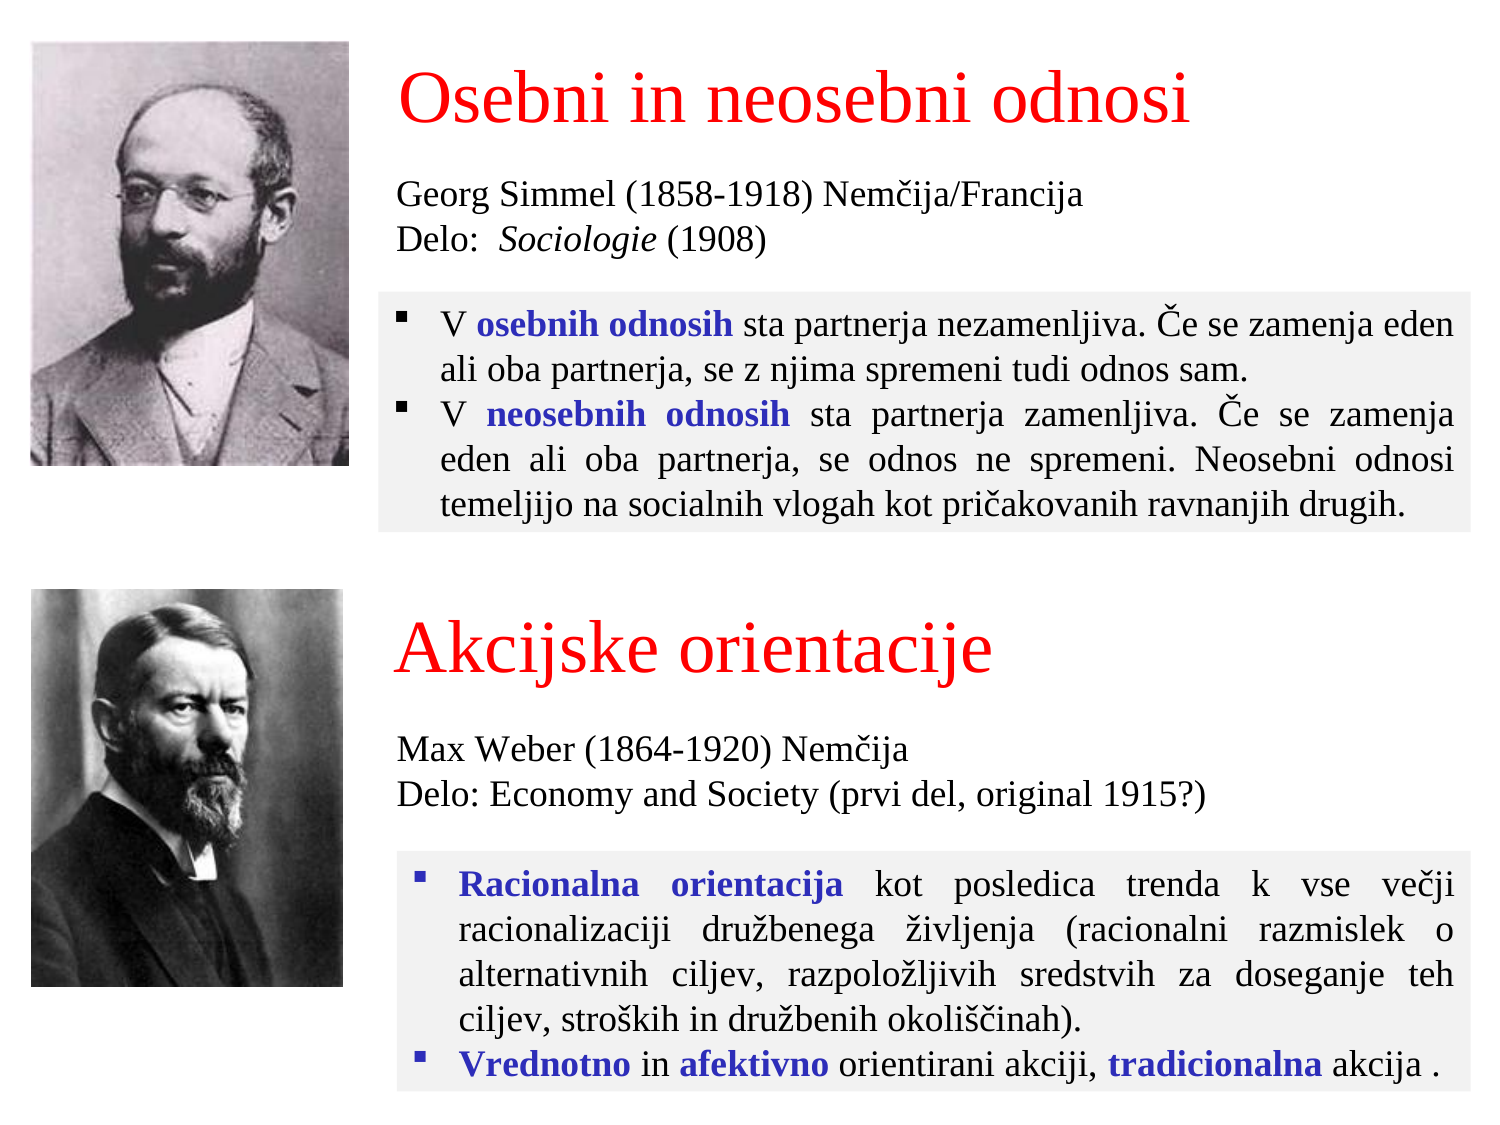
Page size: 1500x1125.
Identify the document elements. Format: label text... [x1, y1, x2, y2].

text_box Osebni in neosebni odnosi [383, 40, 1207, 146]
picture [31, 589, 343, 987]
text_box Max Weber (1864-1920) Nemčija Delo: Economy and Society (prvi del, original 1915?) [381, 716, 1223, 822]
text_box Georg Simmel (1858-1918) Nemčija/Francija Delo: Sociologie (1908) [381, 160, 1100, 267]
text_box V osebnih odnosih sta partnerja nezamenljiva. Če se zamenja eden ali oba partnerja, se z njima spremeni tudi odnos sam. V neosebnih odnosih sta partnerja zamenljiva. Če se zamenja eden ali oba partnerja, se odnos ne spremeni. Neosebni odnosi temeljijo na socialnih vlogah kot pričakovanih ravnanjih drugih. [378, 291, 1471, 533]
text_box Racionalna orientacija kot posledica trenda k vse večji racionalizaciji družbenega življenja (racionalni razmislek o alternativnih ciljev, razpoložljivih sredstvih za doseganje teh ciljev, stroških in družbenih okoliščinah). Vrednotno in afektivno orientirani akciji, tradicionalna akcija . [396, 850, 1471, 1092]
picture [29, 40, 349, 466]
text_box Akcijske orientacije [378, 589, 1010, 696]
